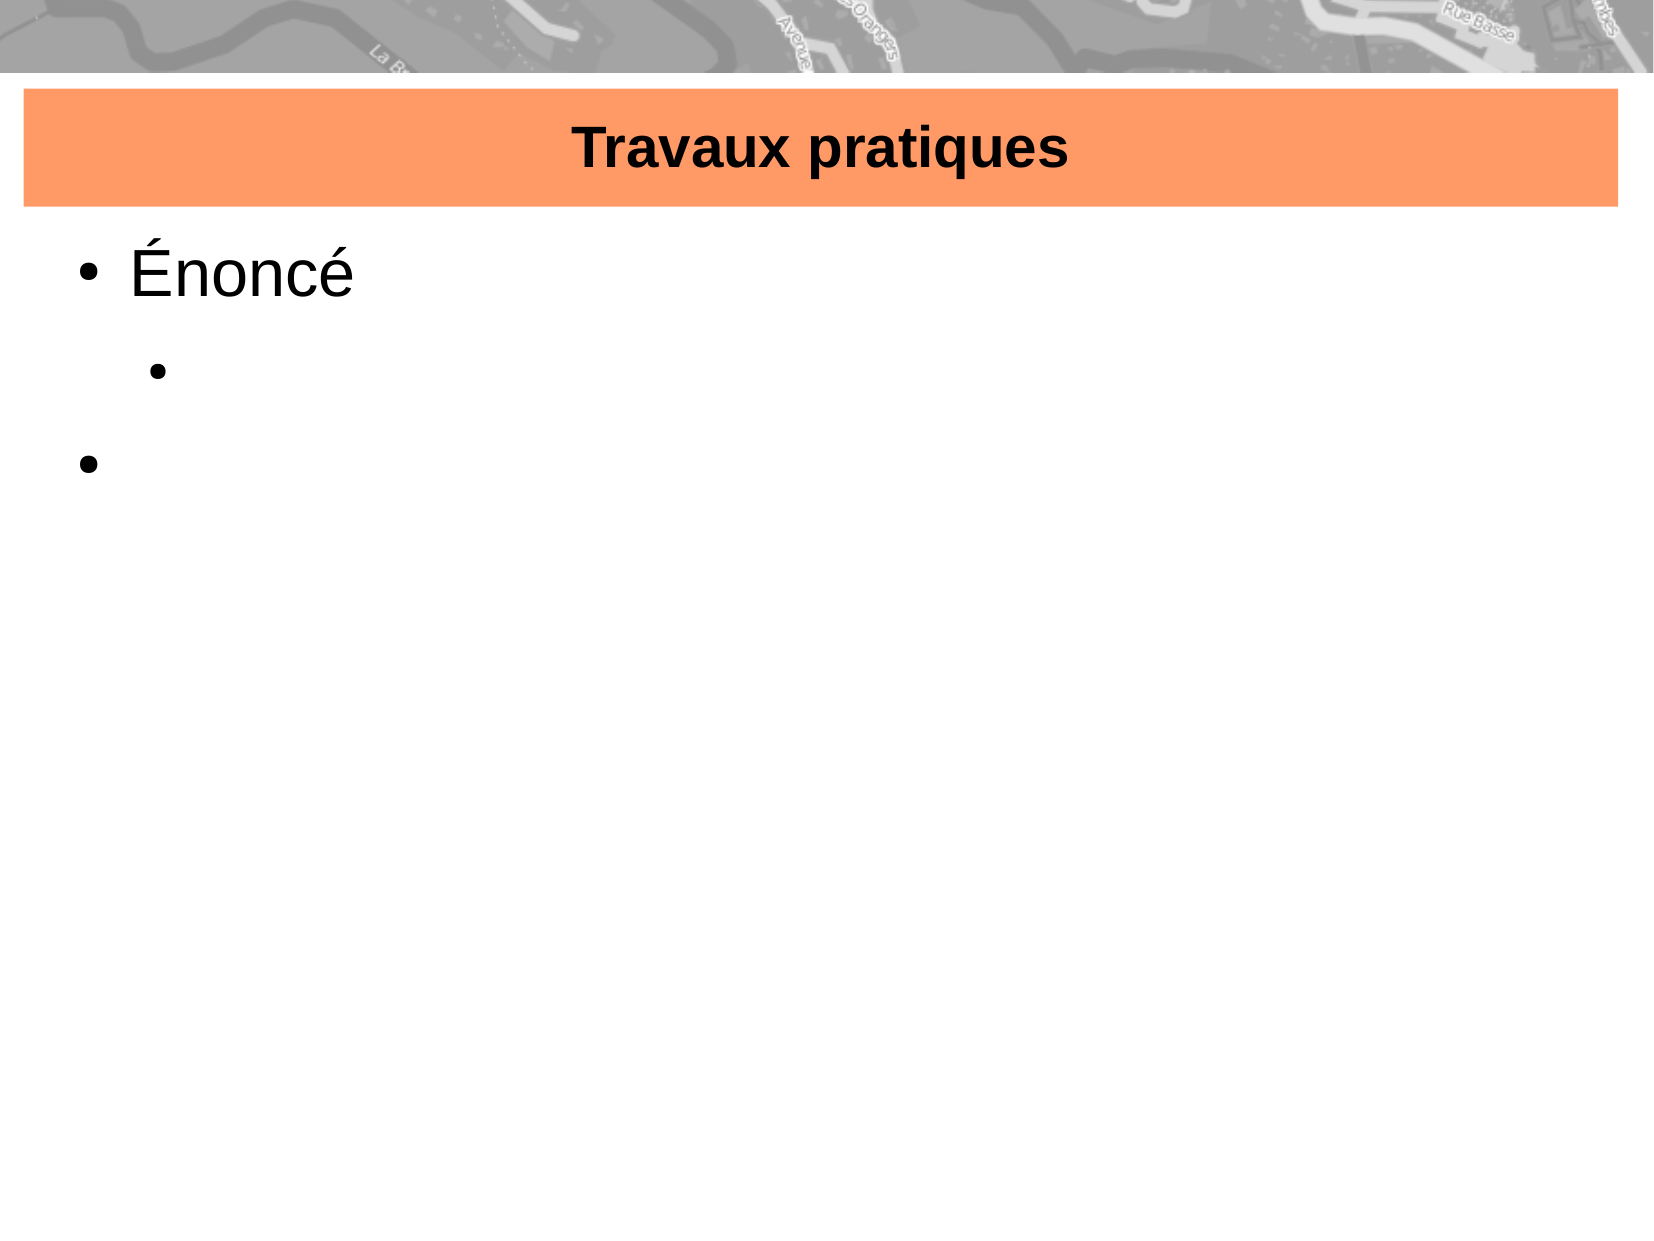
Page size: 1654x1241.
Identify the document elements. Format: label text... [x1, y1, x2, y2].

picture [0, 0, 1654, 73]
text_box Travaux pratiques [23, 88, 1619, 207]
table_header [413, 12, 826, 77]
list Énoncé [59, 236, 1548, 1157]
table_header [1240, 12, 1653, 77]
table_header [0, 12, 413, 77]
table_header [826, 12, 1240, 77]
